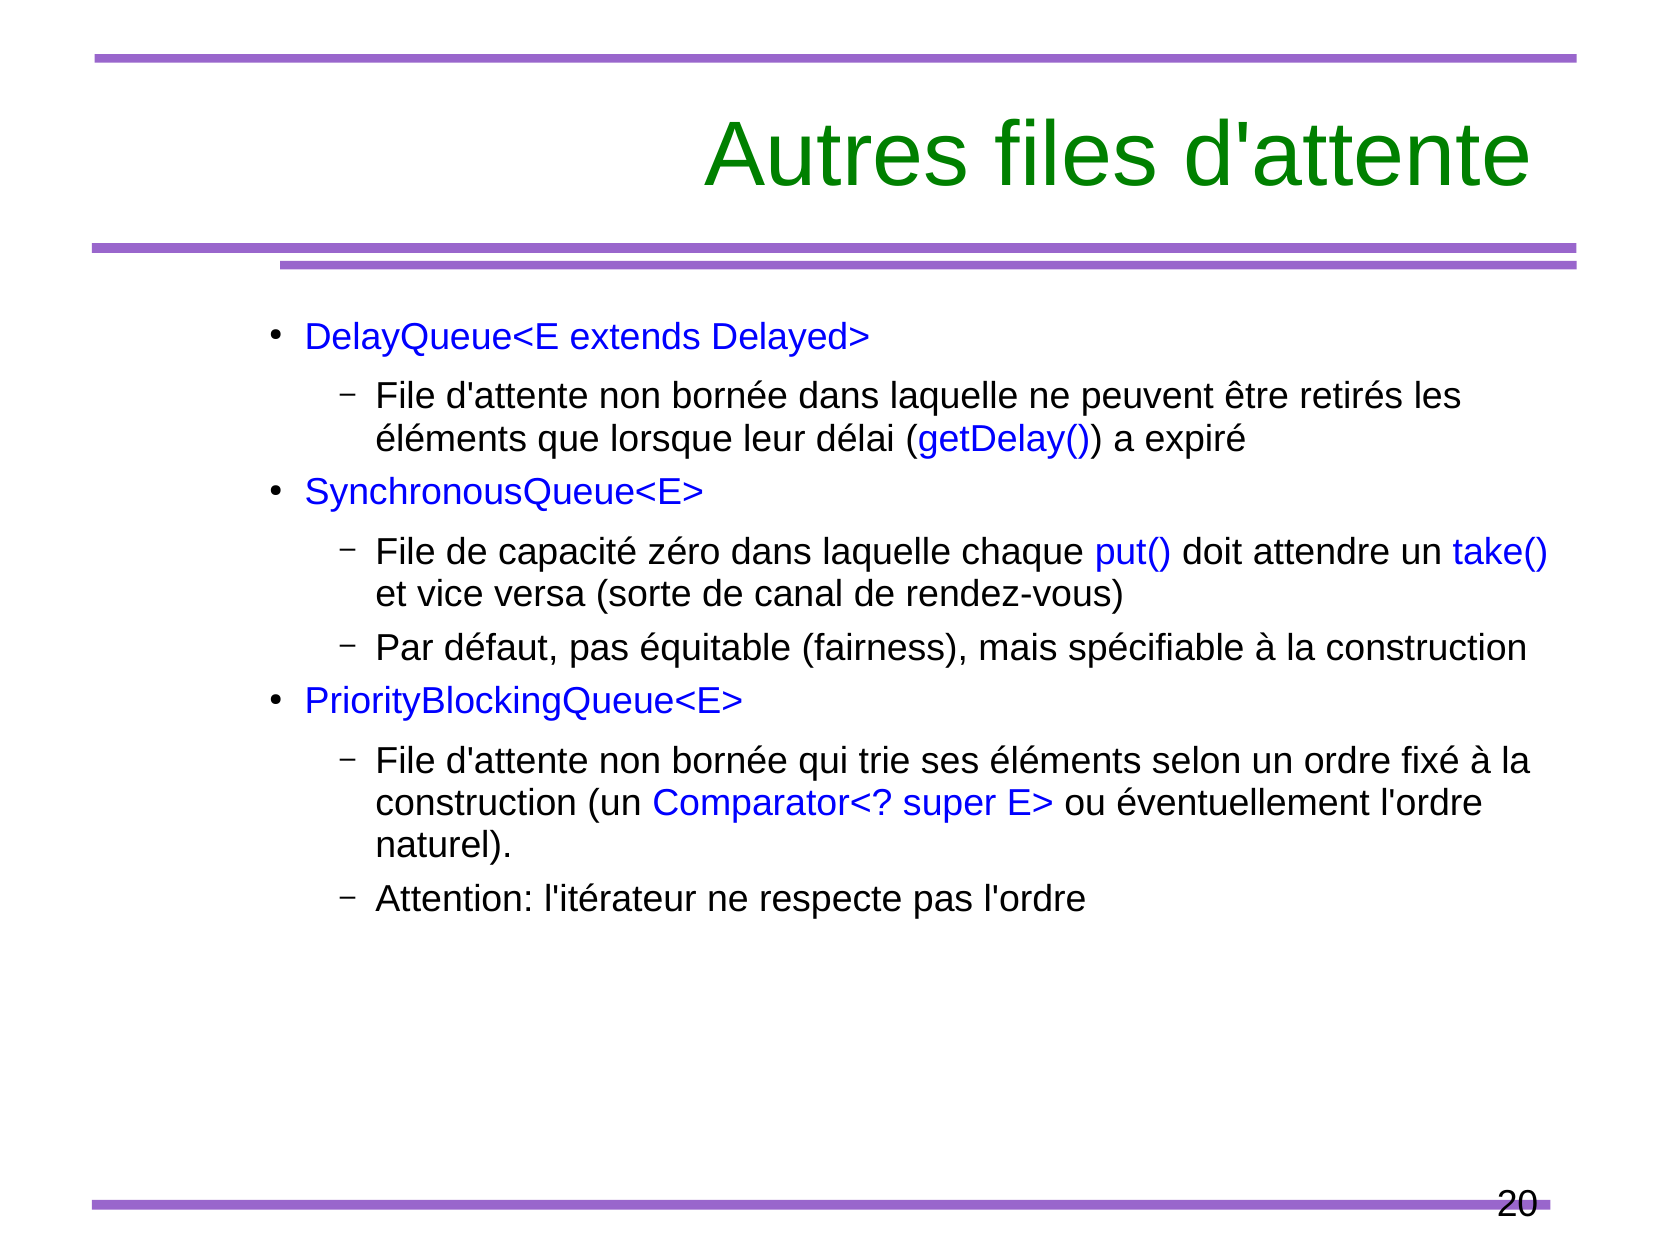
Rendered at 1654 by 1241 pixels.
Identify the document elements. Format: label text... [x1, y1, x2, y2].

title Autres files d'attente [121, 49, 1534, 257]
list DelayQueue<E extends Delayed> File d'attente non bornée dans laquelle ne peuvent être retirés les éléments que lorsque leur délai (getDelay()) a expiré SynchronousQueue<E> File de capacité zéro dans laquelle chaque put() doit attendre un take() et vice versa (sorte de canal de rendez-vous) Par défaut, pas équitable (fairness), mais spécifiable à la construction PriorityBlockingQueue<E> File d'attente non bornée qui trie ses éléments selon un ordre fixé à la construction (un Comparator<? super E> ou éventuellement l'ordre naturel). Attention: l'itérateur ne respecte pas l'ordre [92, 315, 1563, 1163]
